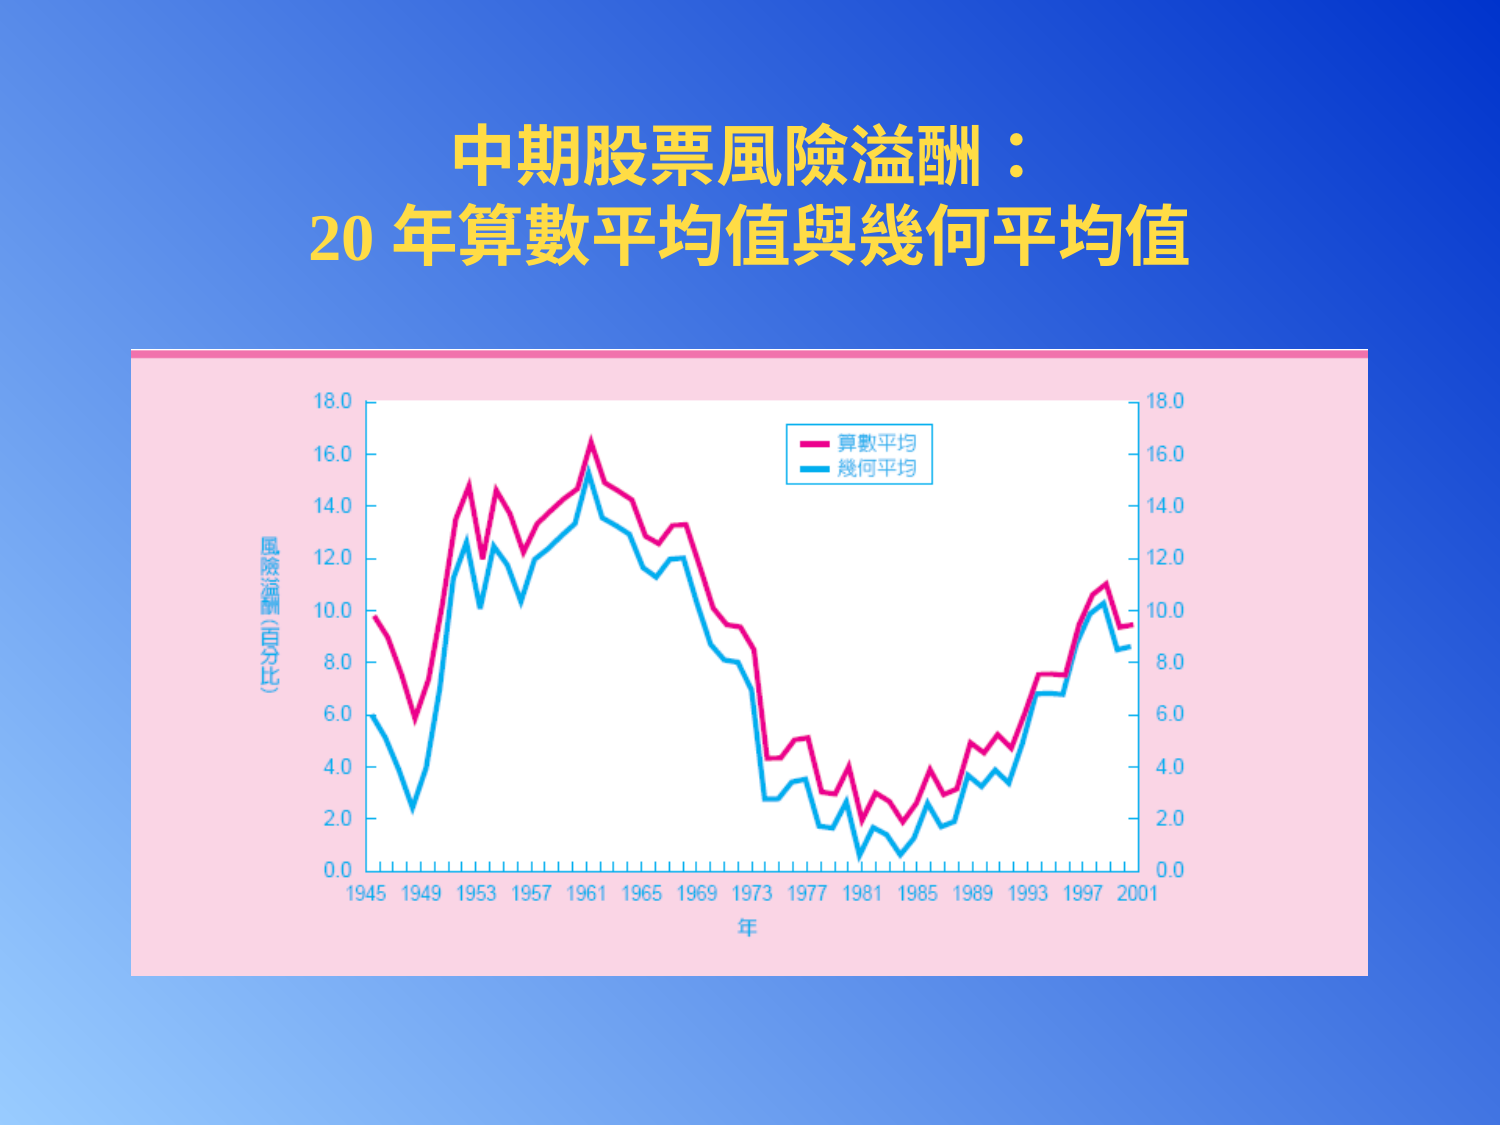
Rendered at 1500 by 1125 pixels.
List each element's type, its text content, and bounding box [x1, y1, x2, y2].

title 中期股票風險溢酬： 20年算數平均值與幾何平均值 [112, 99, 1388, 288]
picture [131, 349, 1368, 976]
